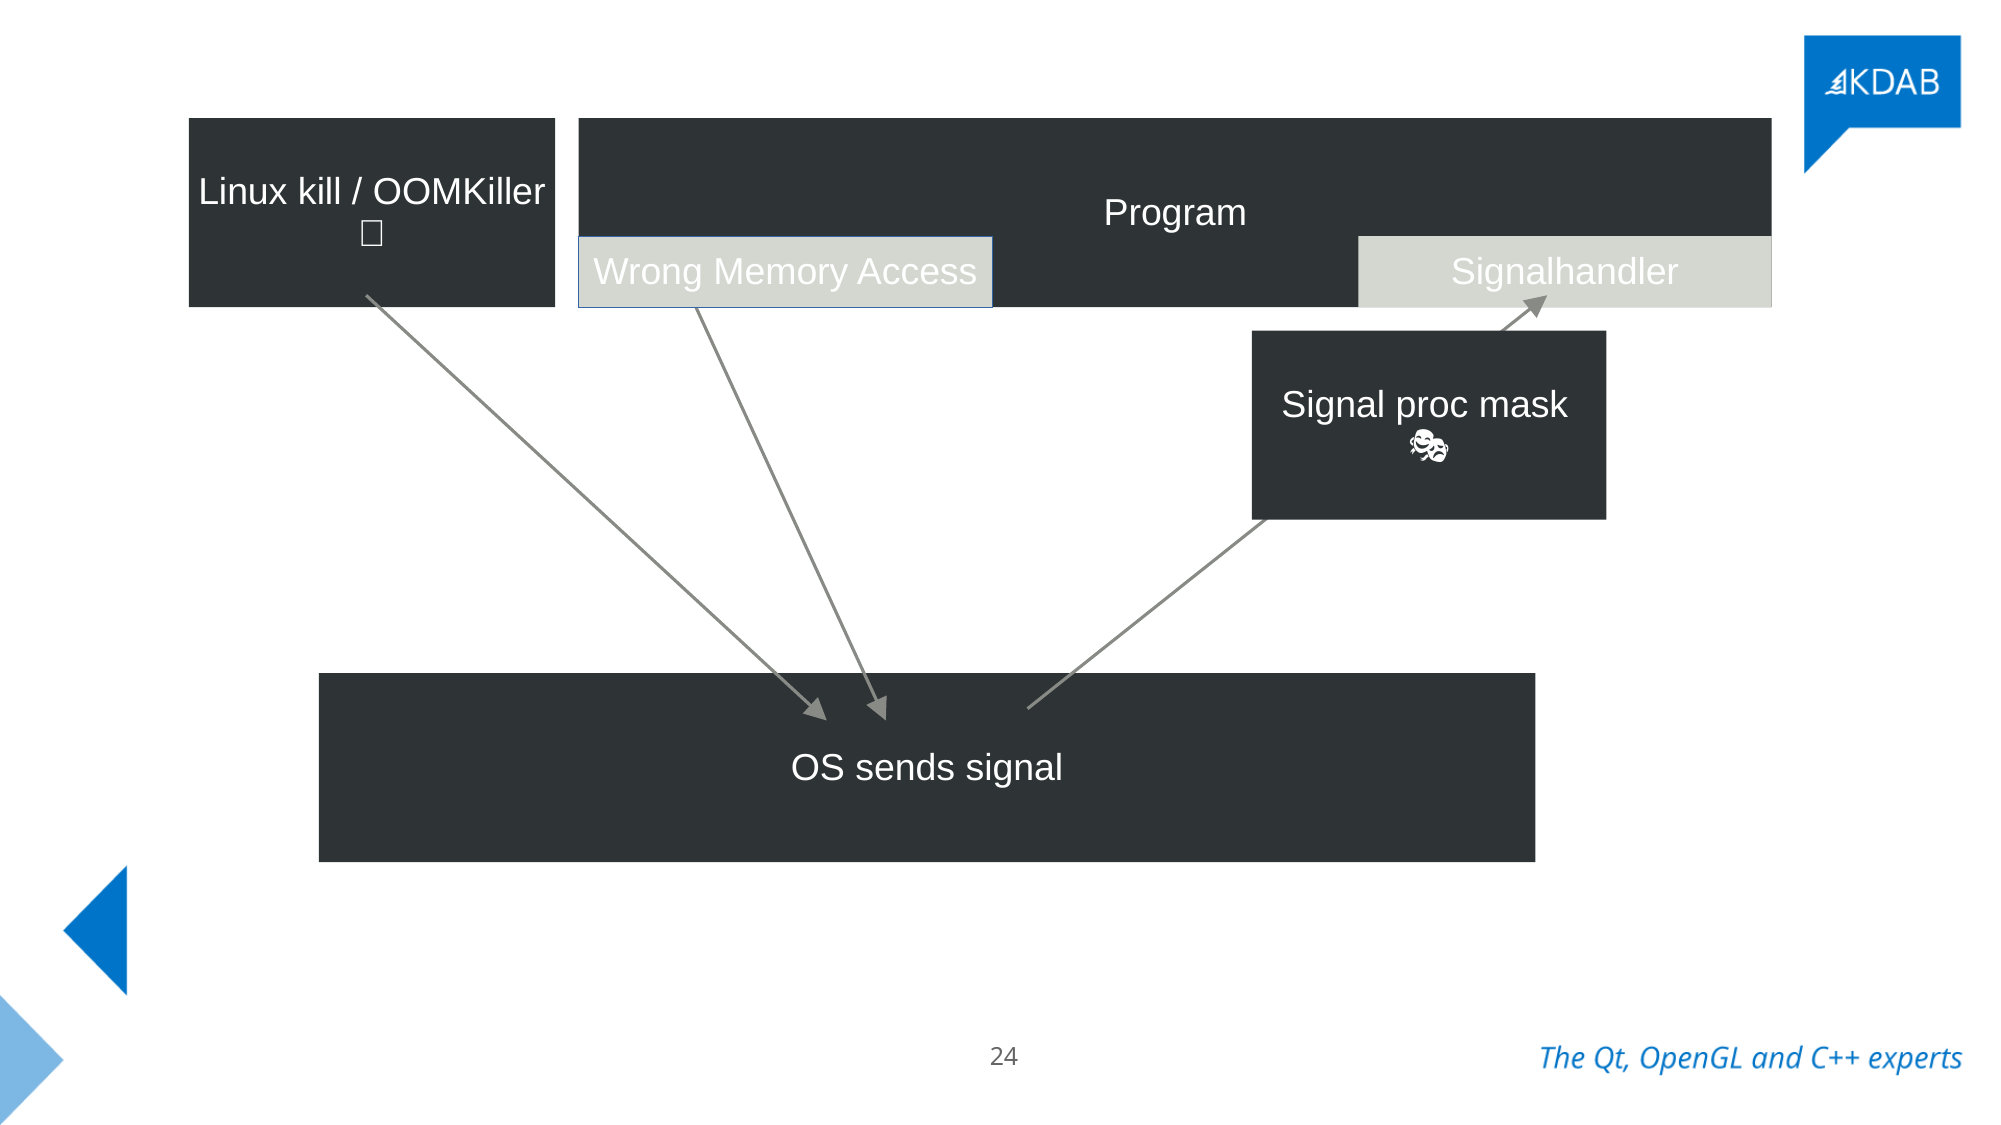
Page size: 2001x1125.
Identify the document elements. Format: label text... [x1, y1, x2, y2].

text_box Signalhandler [1358, 236, 1772, 308]
text_box OS sends signal [318, 673, 1536, 863]
picture [0, 0, 2001, 1125]
text_box Linux kill / OOMKiller 🔪 [188, 118, 556, 308]
text_box Signal proc mask 🎭 [1251, 330, 1607, 520]
text_box Program [578, 118, 1772, 308]
text_box Wrong Memory Access [578, 236, 993, 308]
